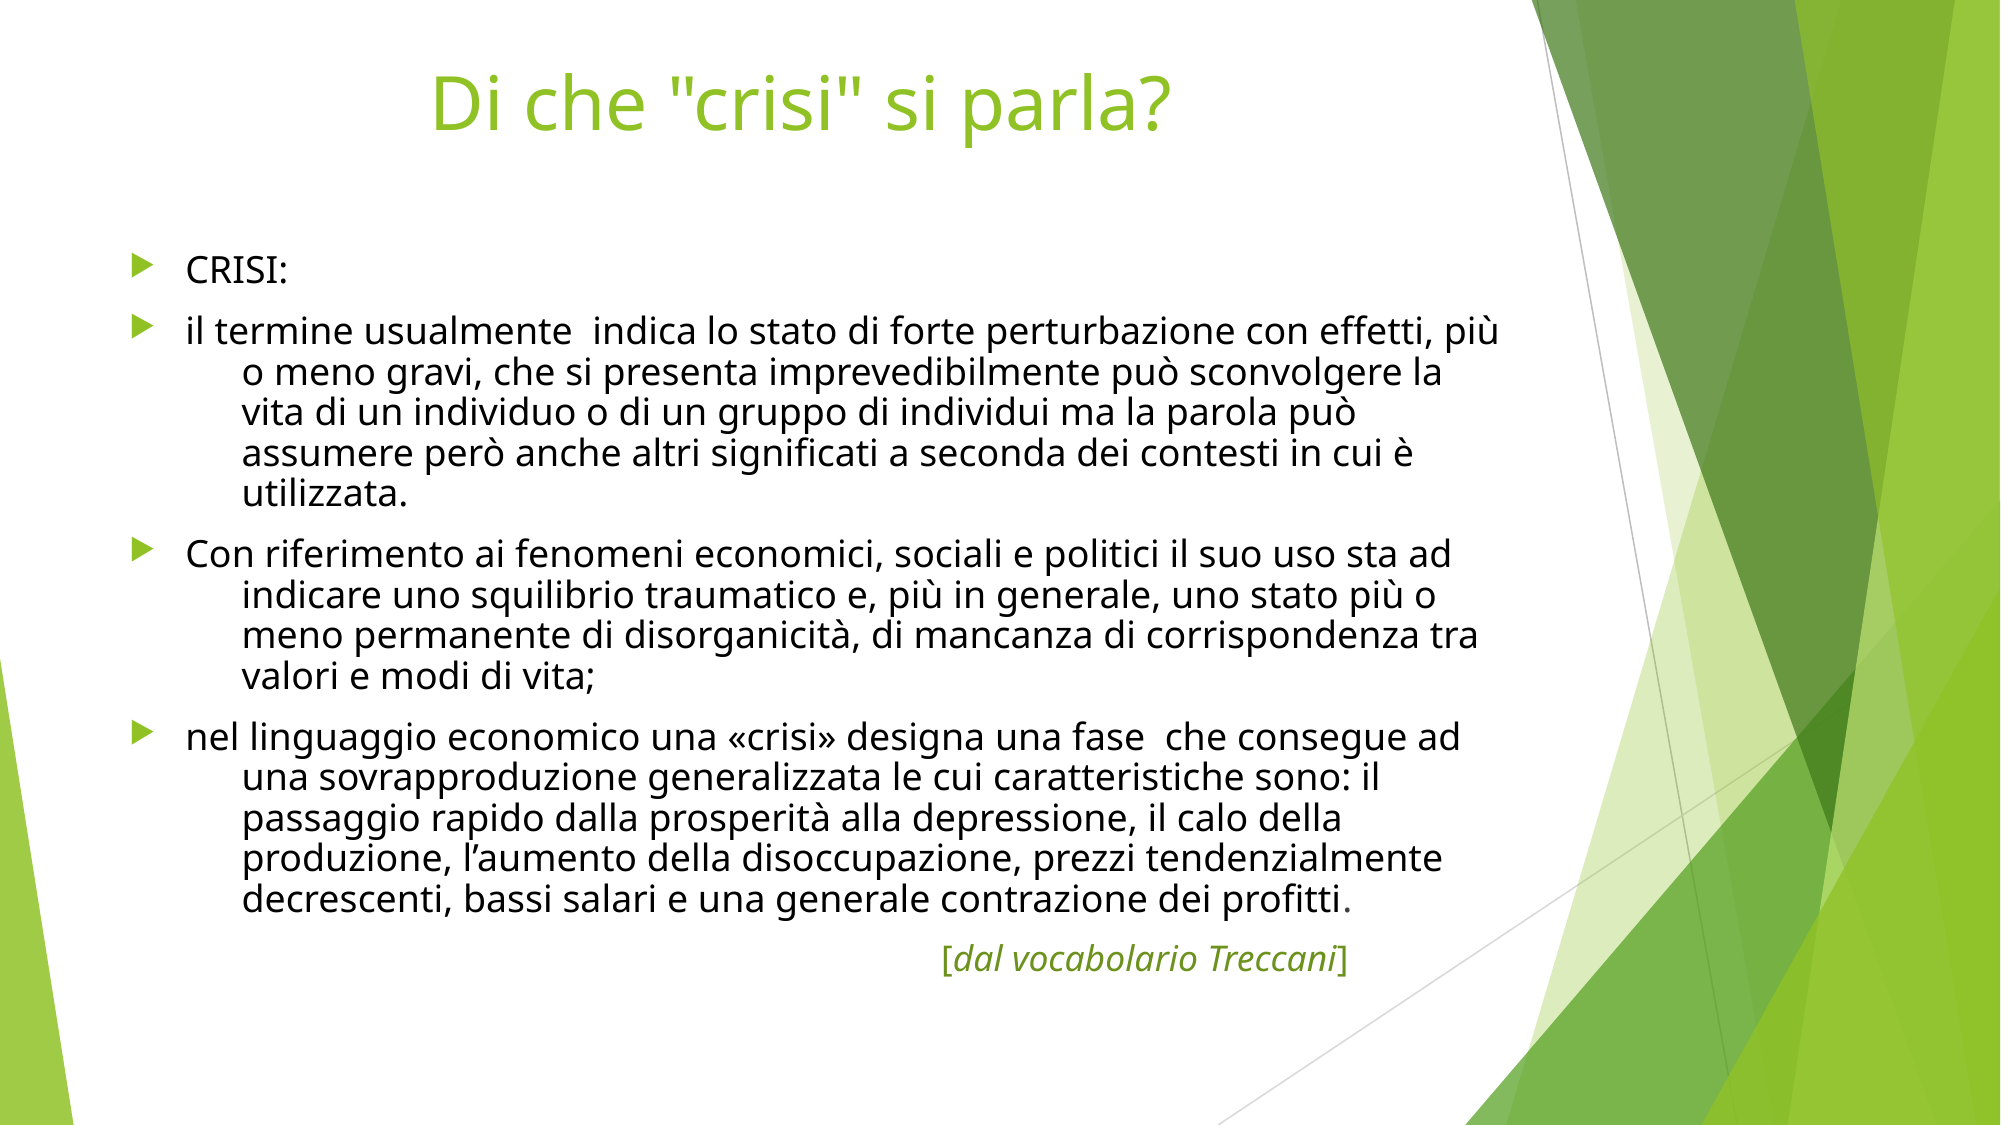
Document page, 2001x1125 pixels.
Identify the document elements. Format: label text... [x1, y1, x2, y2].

list CRISI: il termine usualmente indica lo stato di forte perturbazione con effetti, più o meno gravi, che si presenta imprevedibilmente può sconvolgere la vita di un individuo o di un gruppo di individui ma la parola può assumere però anche altri significati a seconda dei contesti in cui è utilizzata. Con riferimento ai fenomeni economici, sociali e politici il suo uso sta ad indicare uno squilibrio traumatico e, più in generale, uno stato più o meno permanente di disorganicità, di mancanza di corrispondenza tra valori e modi di vita; nel linguaggio economico una «crisi» designa una fase che consegue ad una sovrapproduzione generalizzata le cui caratteristiche sono: il passaggio rapido dalla prosperità alla depressione, il calo della produzione, l’aumento della disoccupazione, prezzi tendenzialmente decrescenti, bassi salari e una generale contrazione dei profitti. [dal vocabolario Treccani] [114, 243, 1525, 988]
title Di che "crisi" si parla? [96, 47, 1507, 213]
